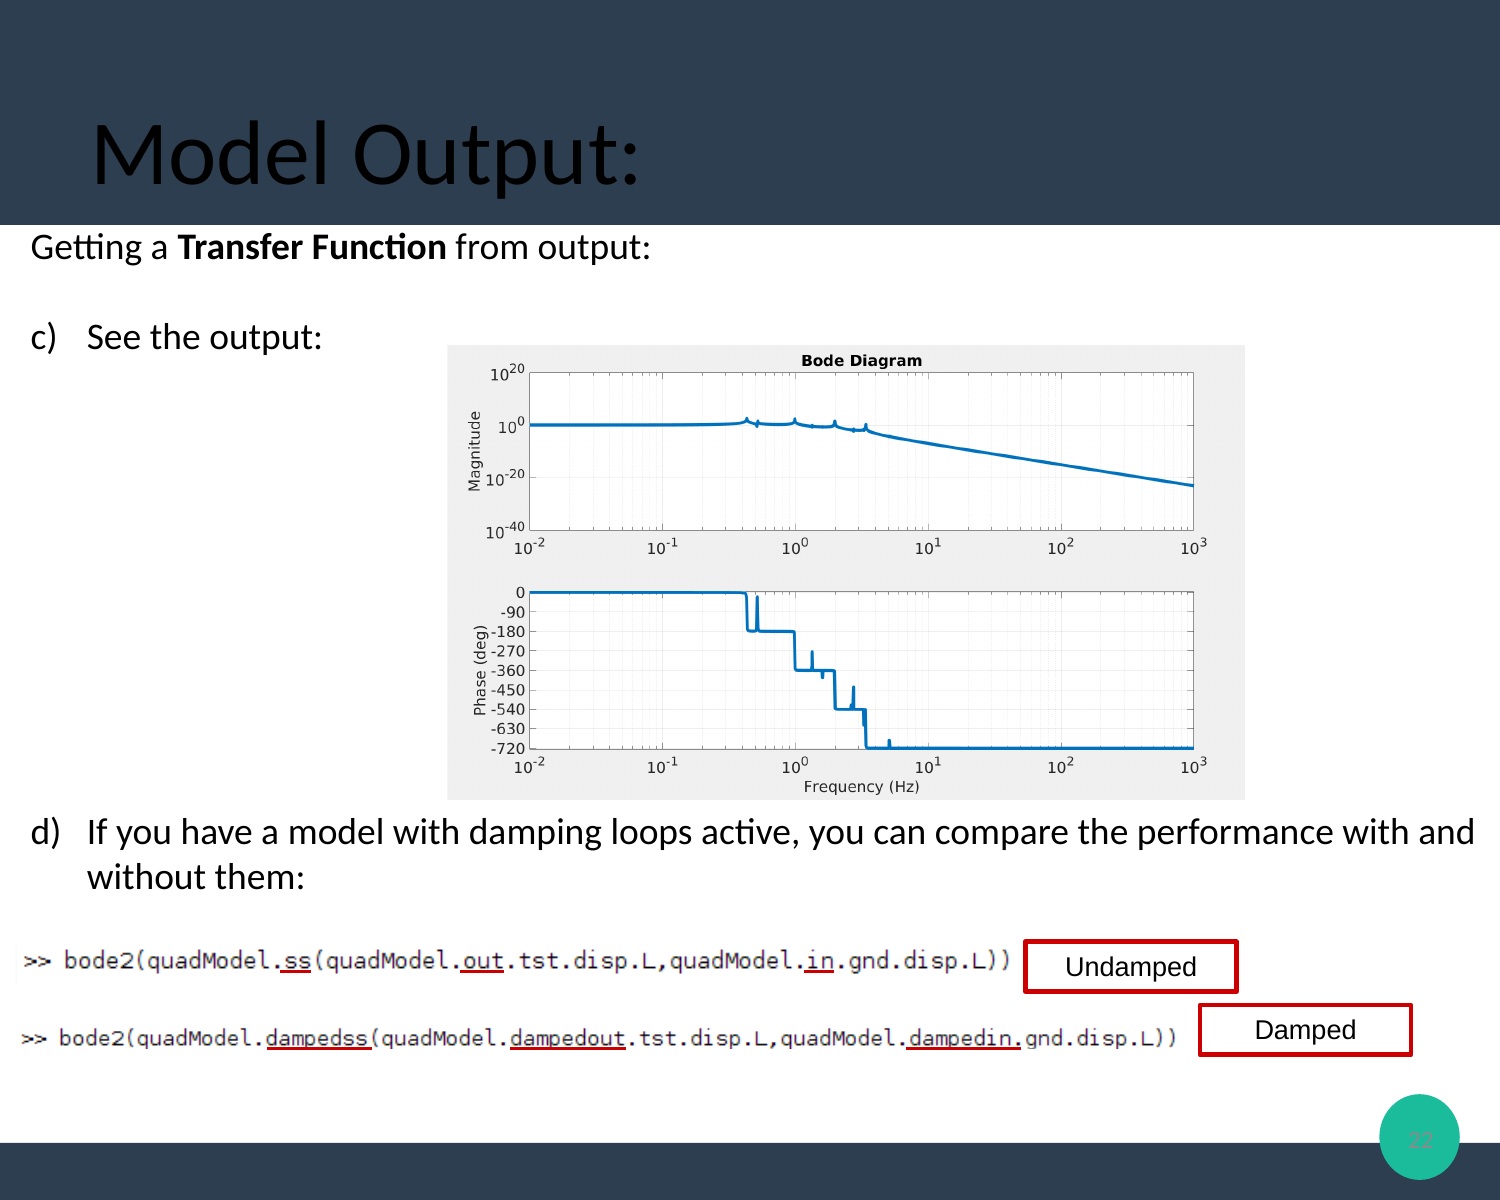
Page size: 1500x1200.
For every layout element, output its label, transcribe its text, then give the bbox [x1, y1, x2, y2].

text_box Damped [1200, 1005, 1411, 1055]
picture [447, 345, 1246, 800]
text_box Getting a Transfer Function from output: See the output: If you have a model with damping loops active, you can compare the performance with and without them: [15, 214, 1500, 1085]
title Model Output: [75, 47, 1426, 214]
text_box <number> [1098, 1106, 1449, 1171]
picture [15, 1025, 1186, 1049]
text_box Undamped [1025, 941, 1237, 992]
picture [15, 945, 1021, 985]
